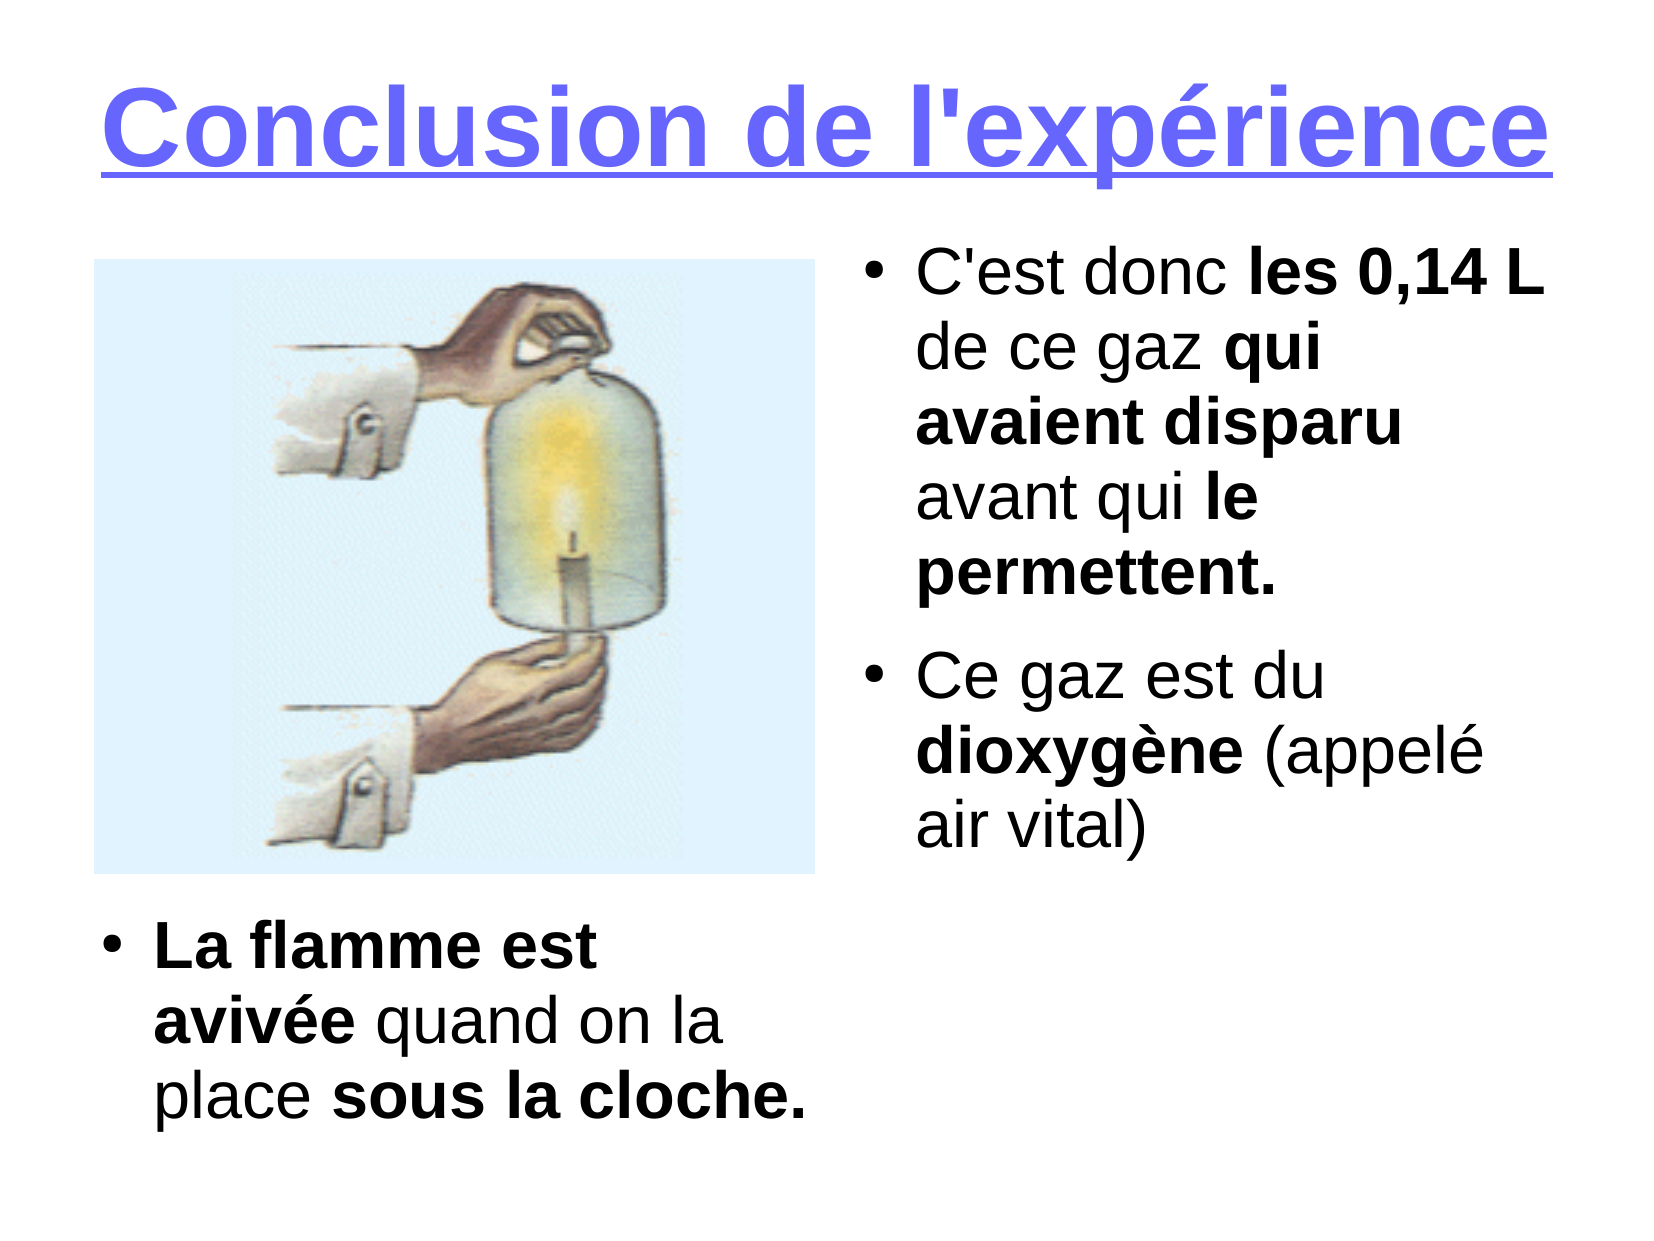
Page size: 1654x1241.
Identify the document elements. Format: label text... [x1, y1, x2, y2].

list La flamme est avivée quand on la place sous la cloche. [82, 908, 809, 1208]
title Conclusion de l'expérience [82, 23, 1571, 231]
picture [94, 259, 815, 875]
list C'est donc les 0,14 L de ce gaz qui avaient disparu avant qui le permettent. Ce gaz est du dioxygène (appelé air vital) [844, 234, 1571, 863]
